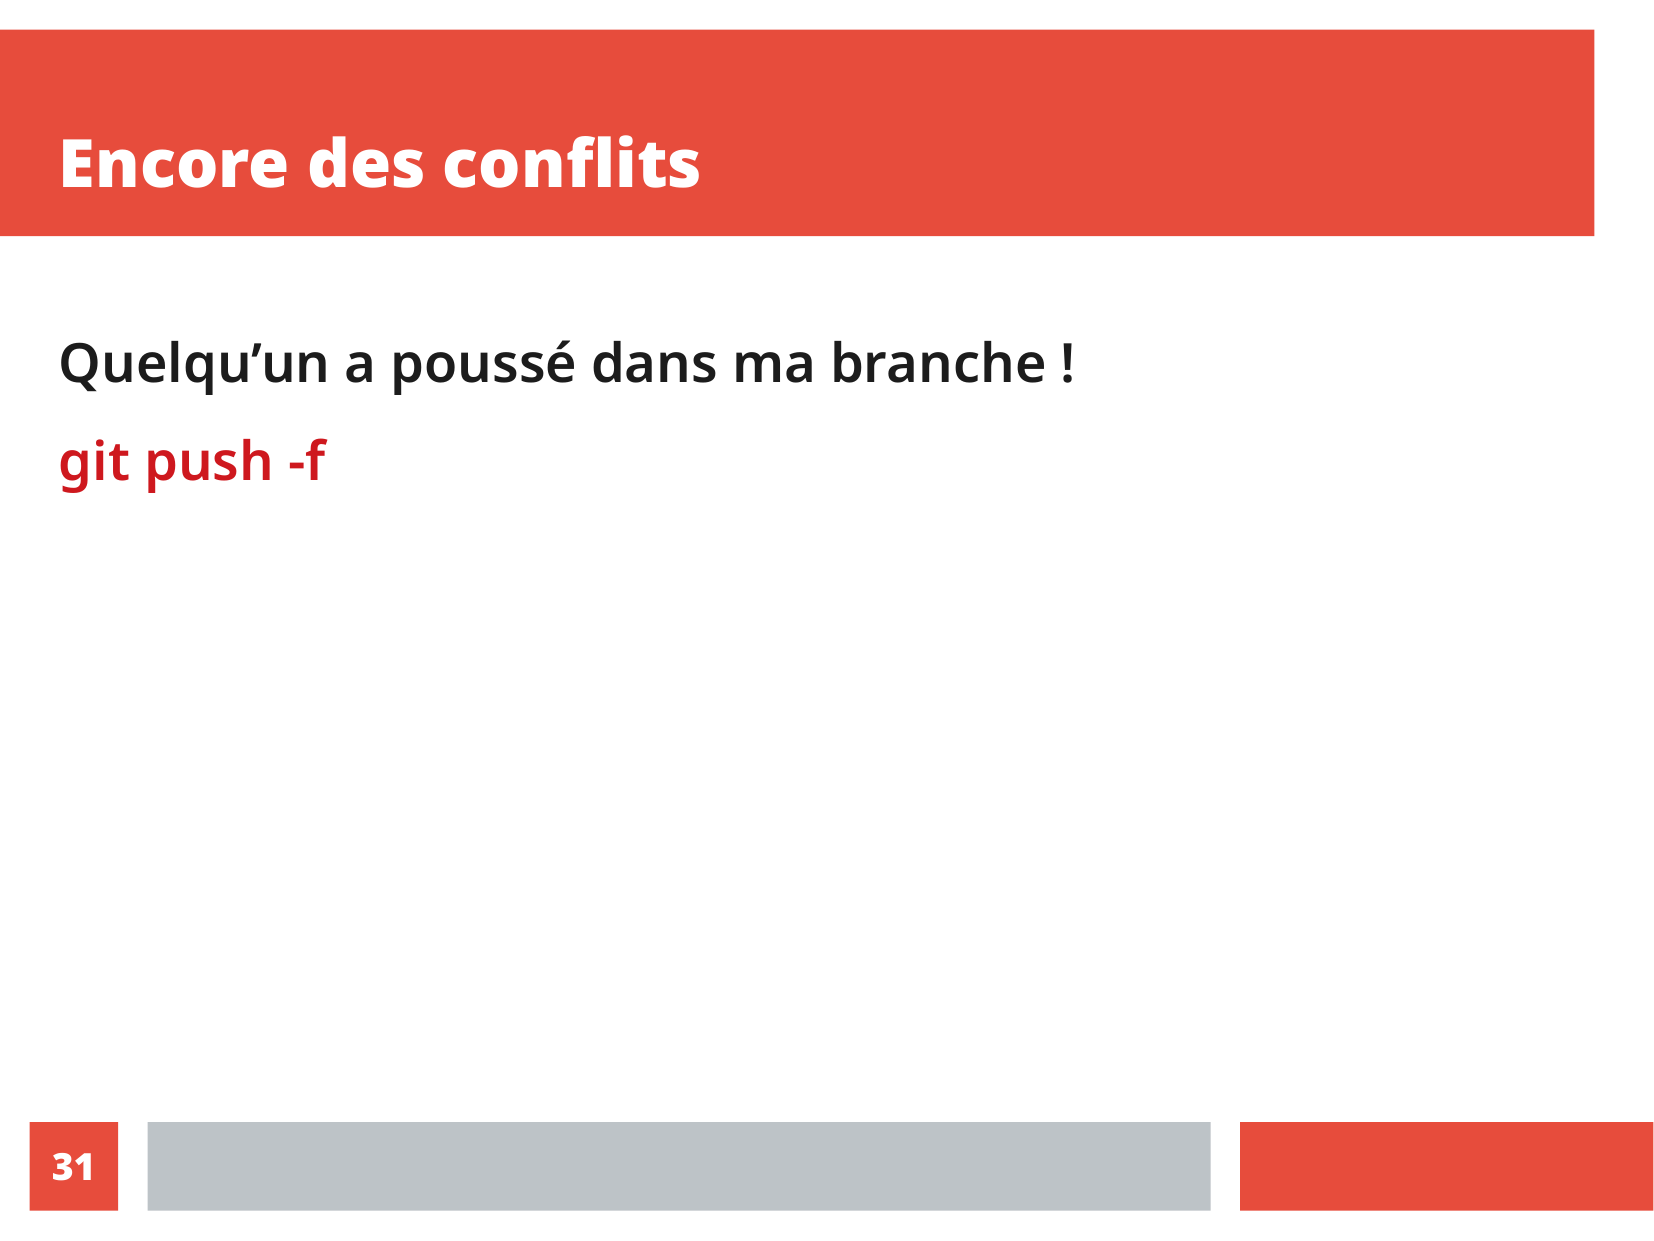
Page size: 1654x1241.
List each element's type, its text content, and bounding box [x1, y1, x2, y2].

list Quelqu’un a poussé dans ma branche ! git push -f [59, 324, 1565, 1093]
title Encore des conflits [59, 59, 1595, 207]
